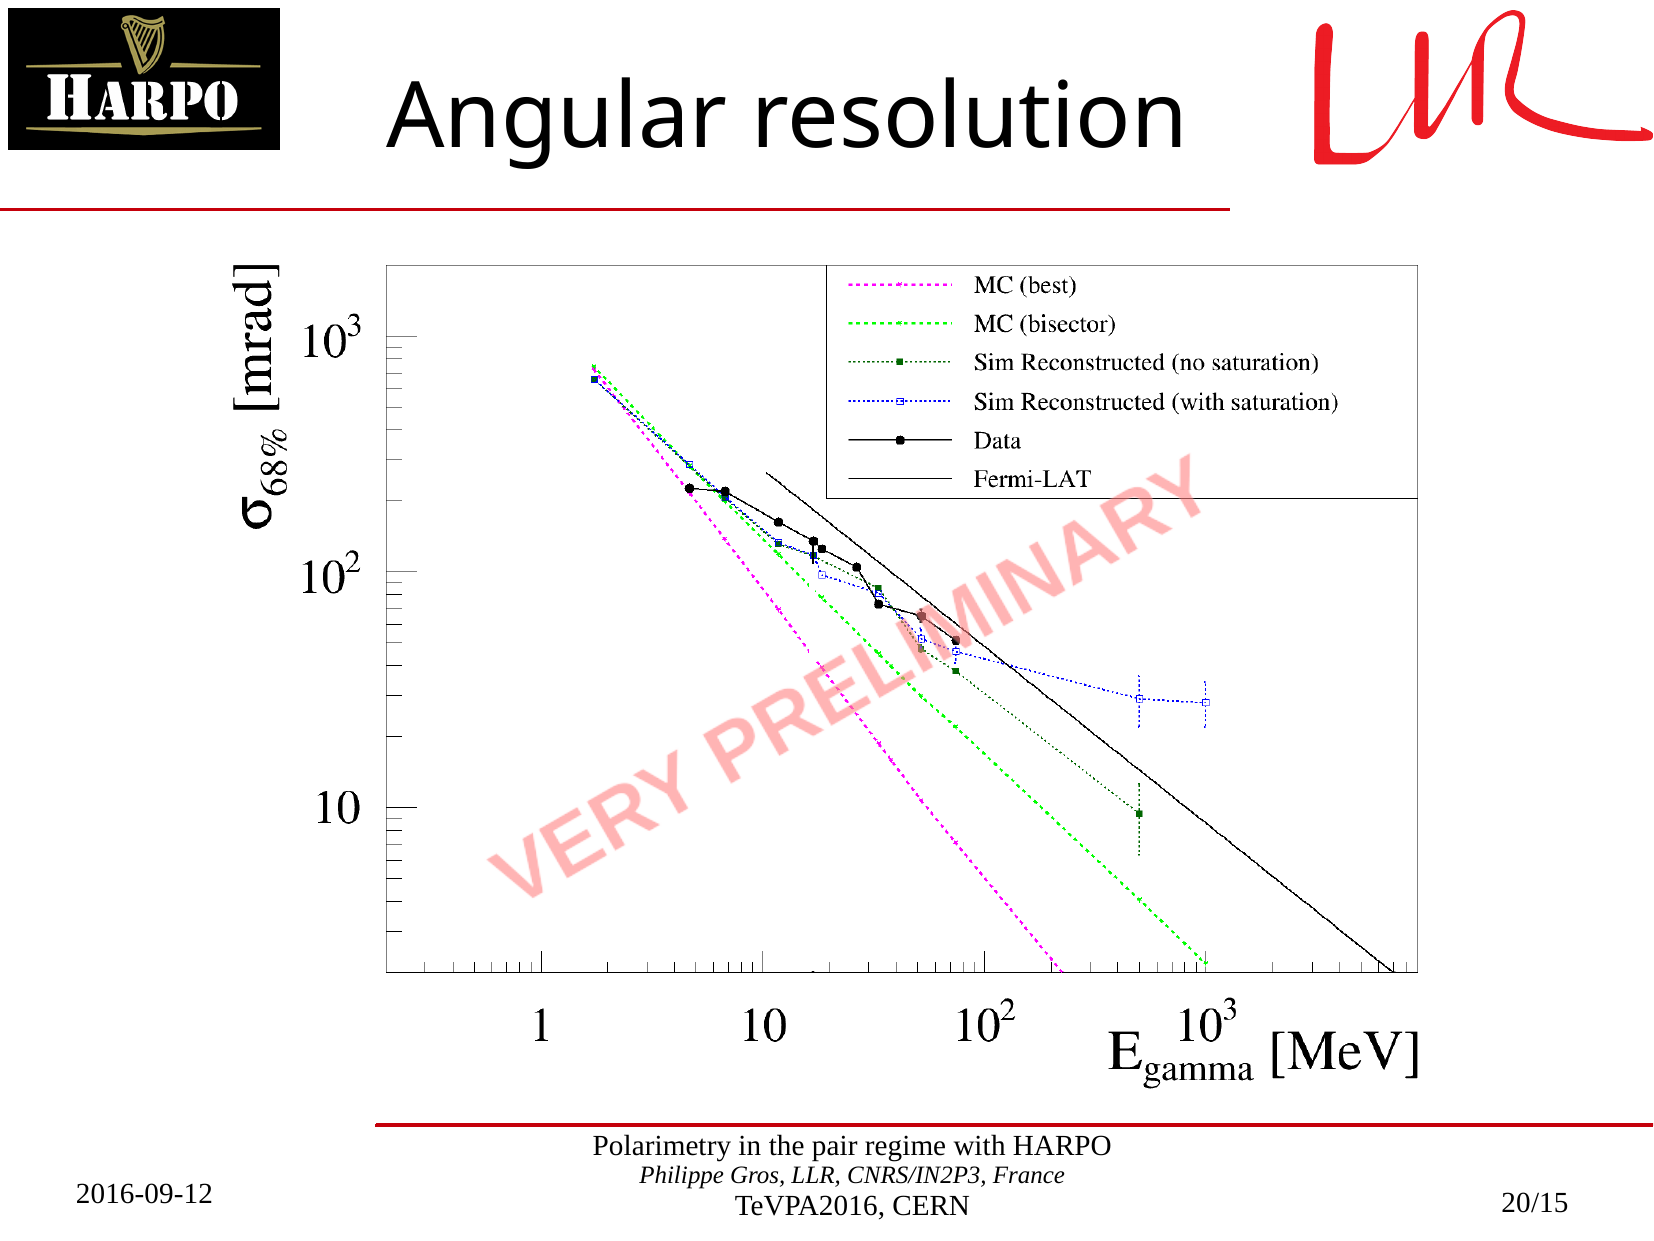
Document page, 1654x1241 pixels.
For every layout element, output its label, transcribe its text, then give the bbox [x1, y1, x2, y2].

title Angular resolution [284, 14, 1290, 210]
picture [8, 8, 280, 150]
picture [197, 239, 1455, 1102]
picture [1314, 10, 1653, 165]
